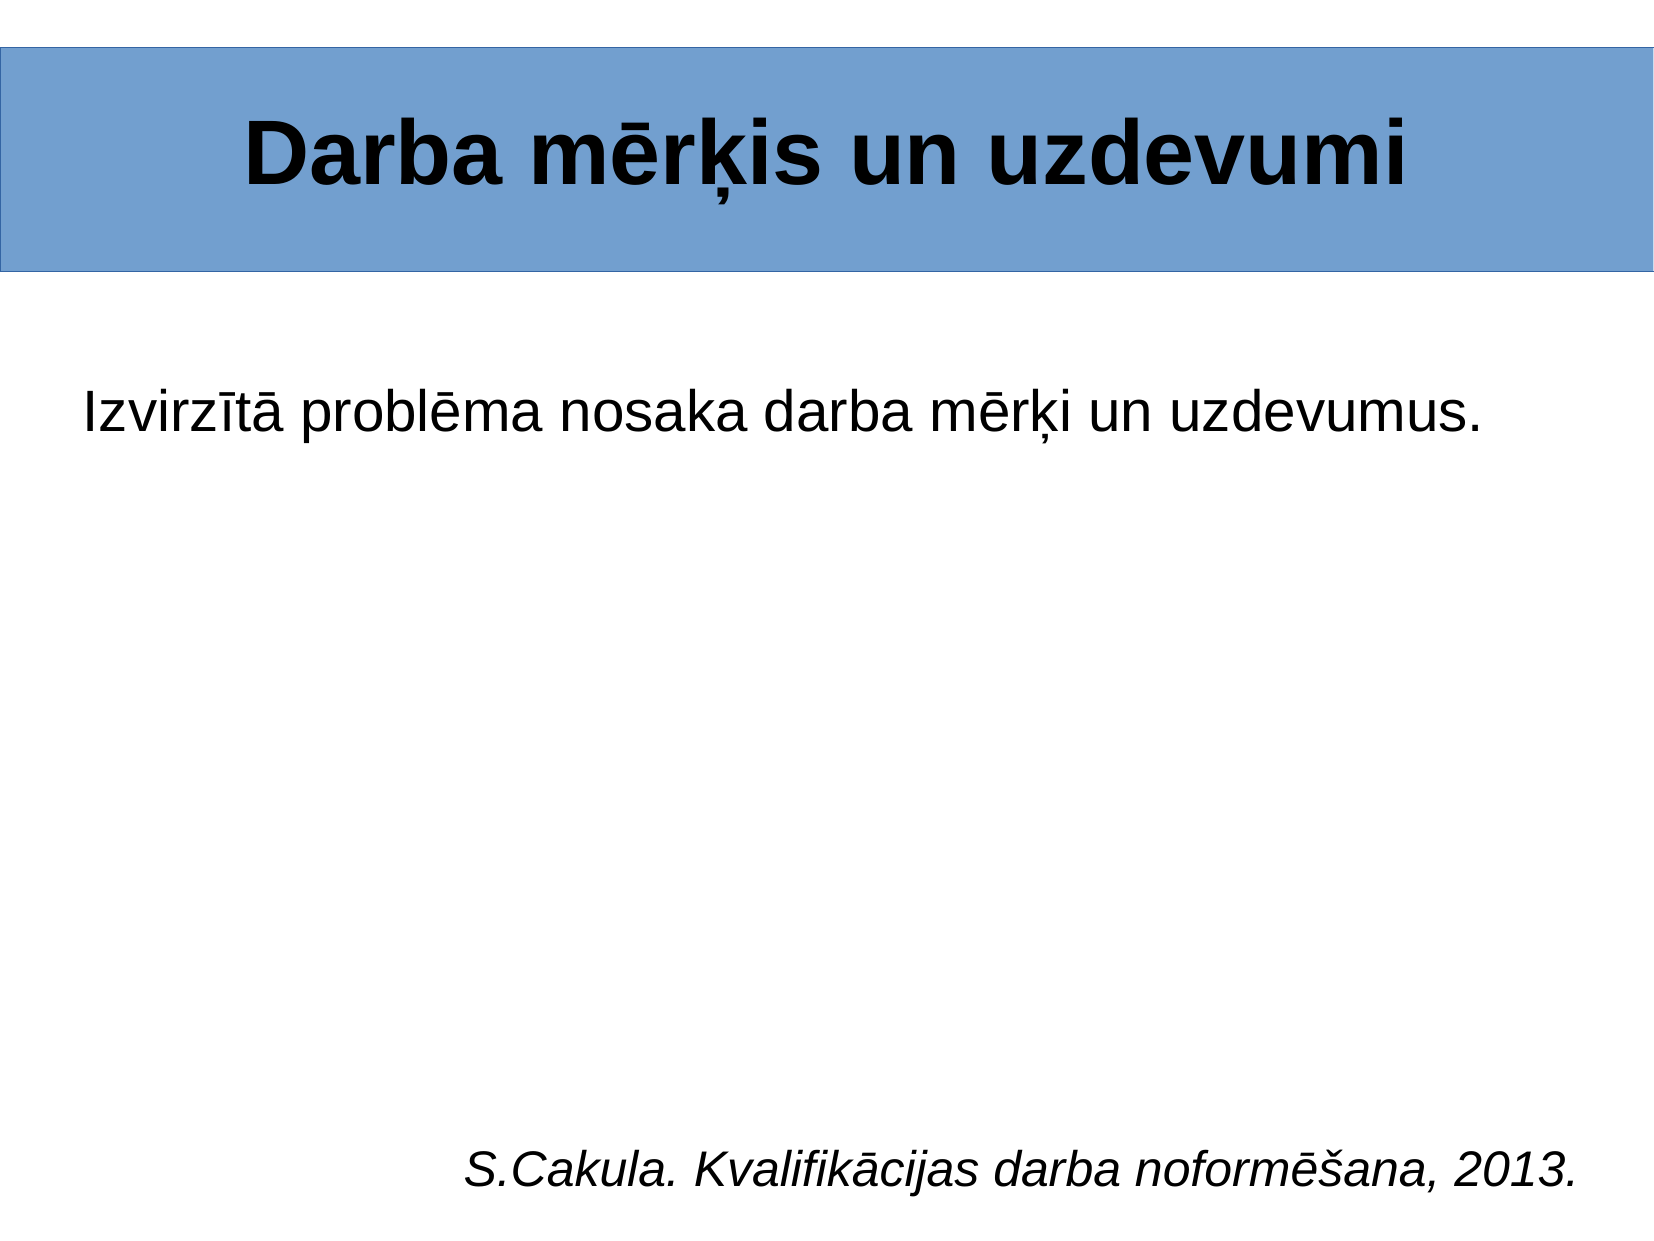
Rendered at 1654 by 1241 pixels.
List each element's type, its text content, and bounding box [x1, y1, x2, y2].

text_box [0, 47, 1654, 272]
list Izvirzītā problēma nosaka darba mērķi un uzdevumus. [82, 378, 1619, 1099]
title Darba mērķis un uzdevumi [82, 49, 1571, 257]
text_box S.Cakula. Kvalifikācijas darba noformēšana, 2013. [448, 1133, 1595, 1205]
